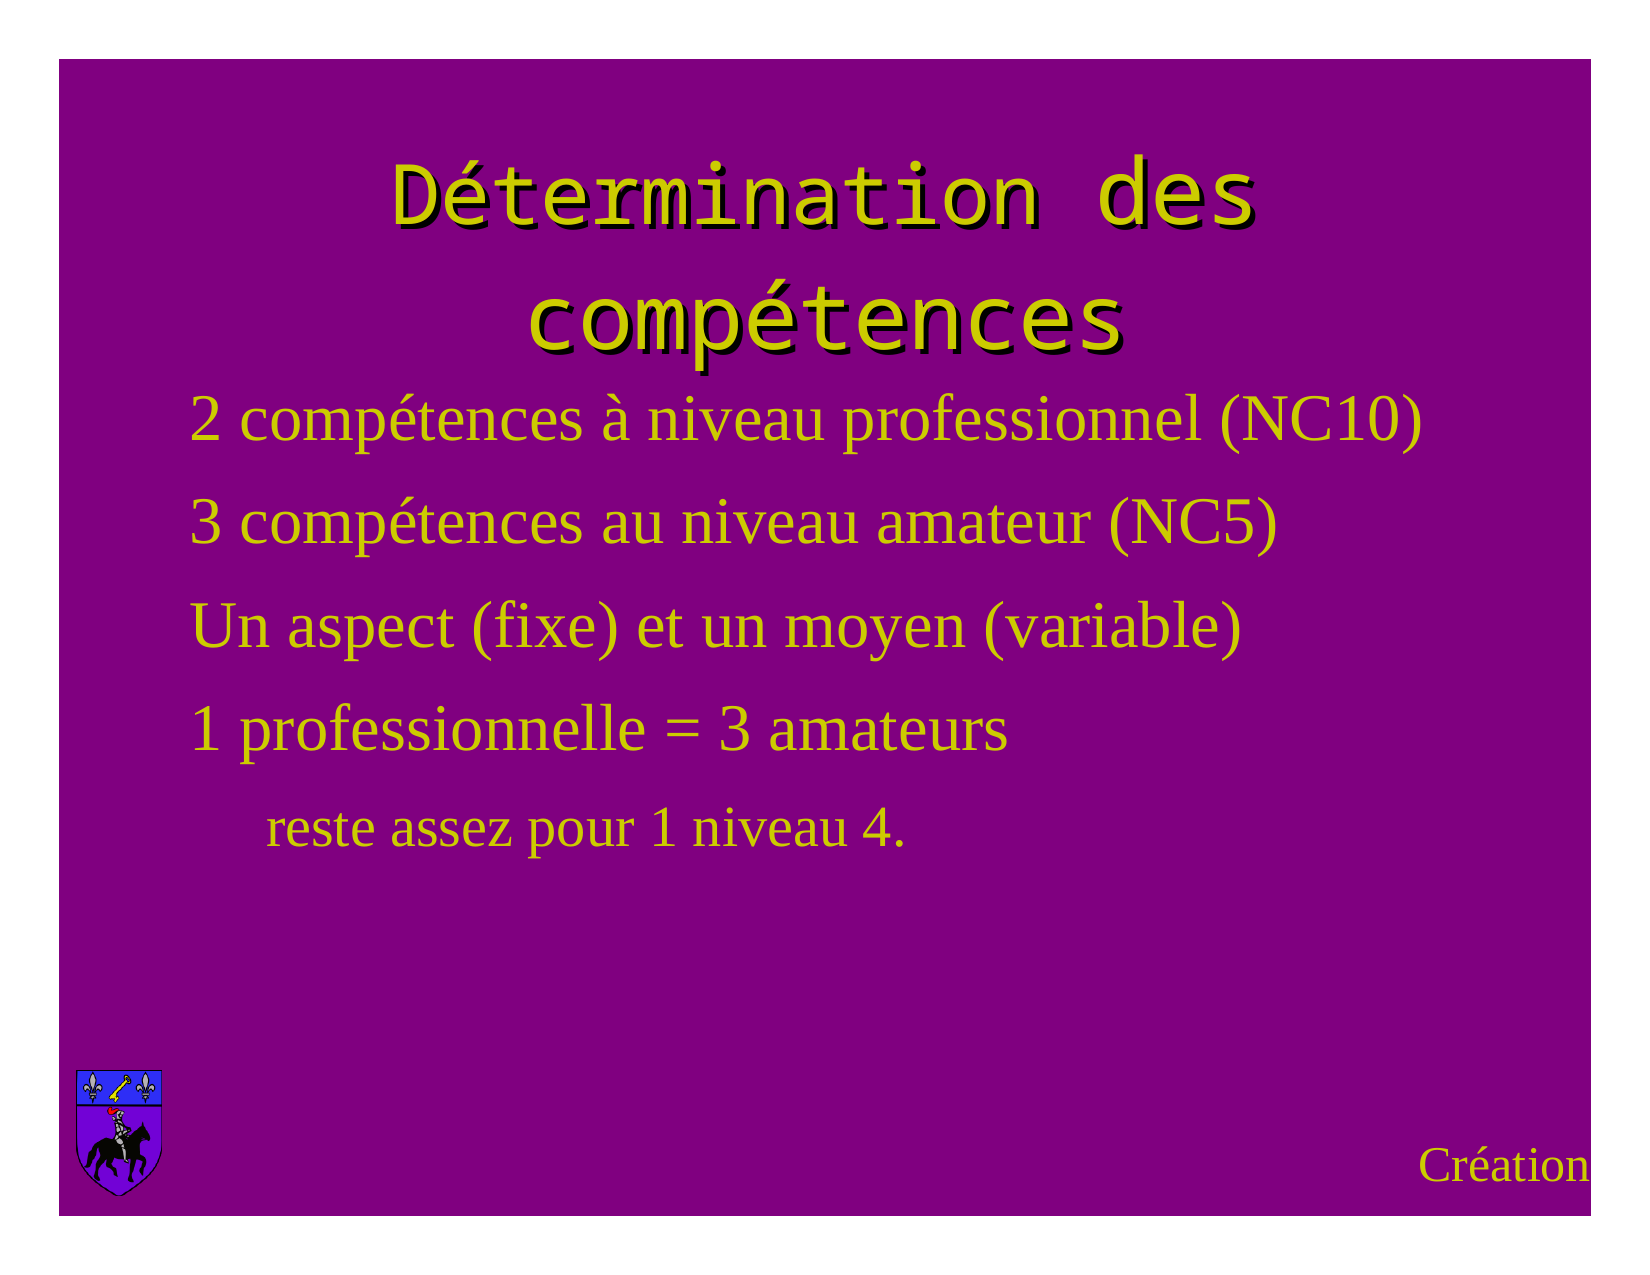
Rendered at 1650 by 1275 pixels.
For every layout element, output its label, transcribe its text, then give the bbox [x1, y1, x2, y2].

picture [76, 1070, 162, 1196]
text_box Création [1397, 1137, 1591, 1193]
list 2 compétences à niveau professionnel (NC10) 3 compétences au niveau amateur (NC5) Un aspect (fixe) et un moyen (variable) 1 professionnelle = 3 amateurs reste assez pour 1 niveau 4. [171, 380, 1480, 1110]
title Détermination des compétences [171, 155, 1480, 349]
